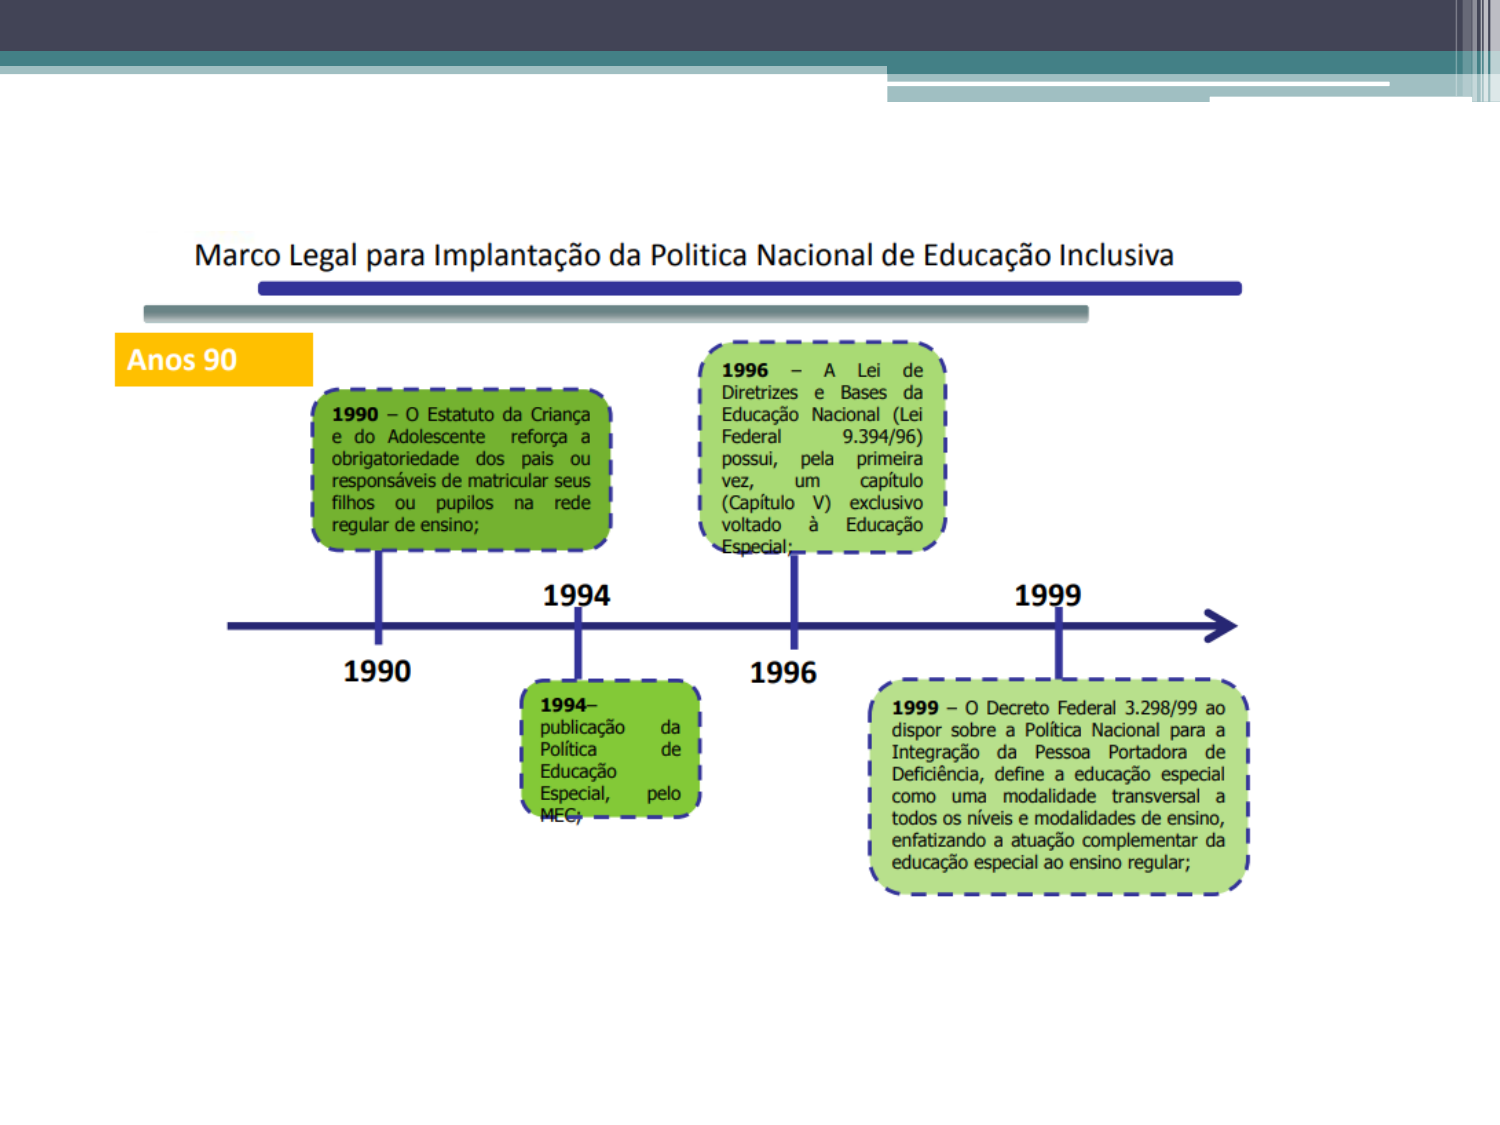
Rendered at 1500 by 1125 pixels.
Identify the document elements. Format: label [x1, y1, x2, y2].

picture [111, 231, 1498, 1099]
